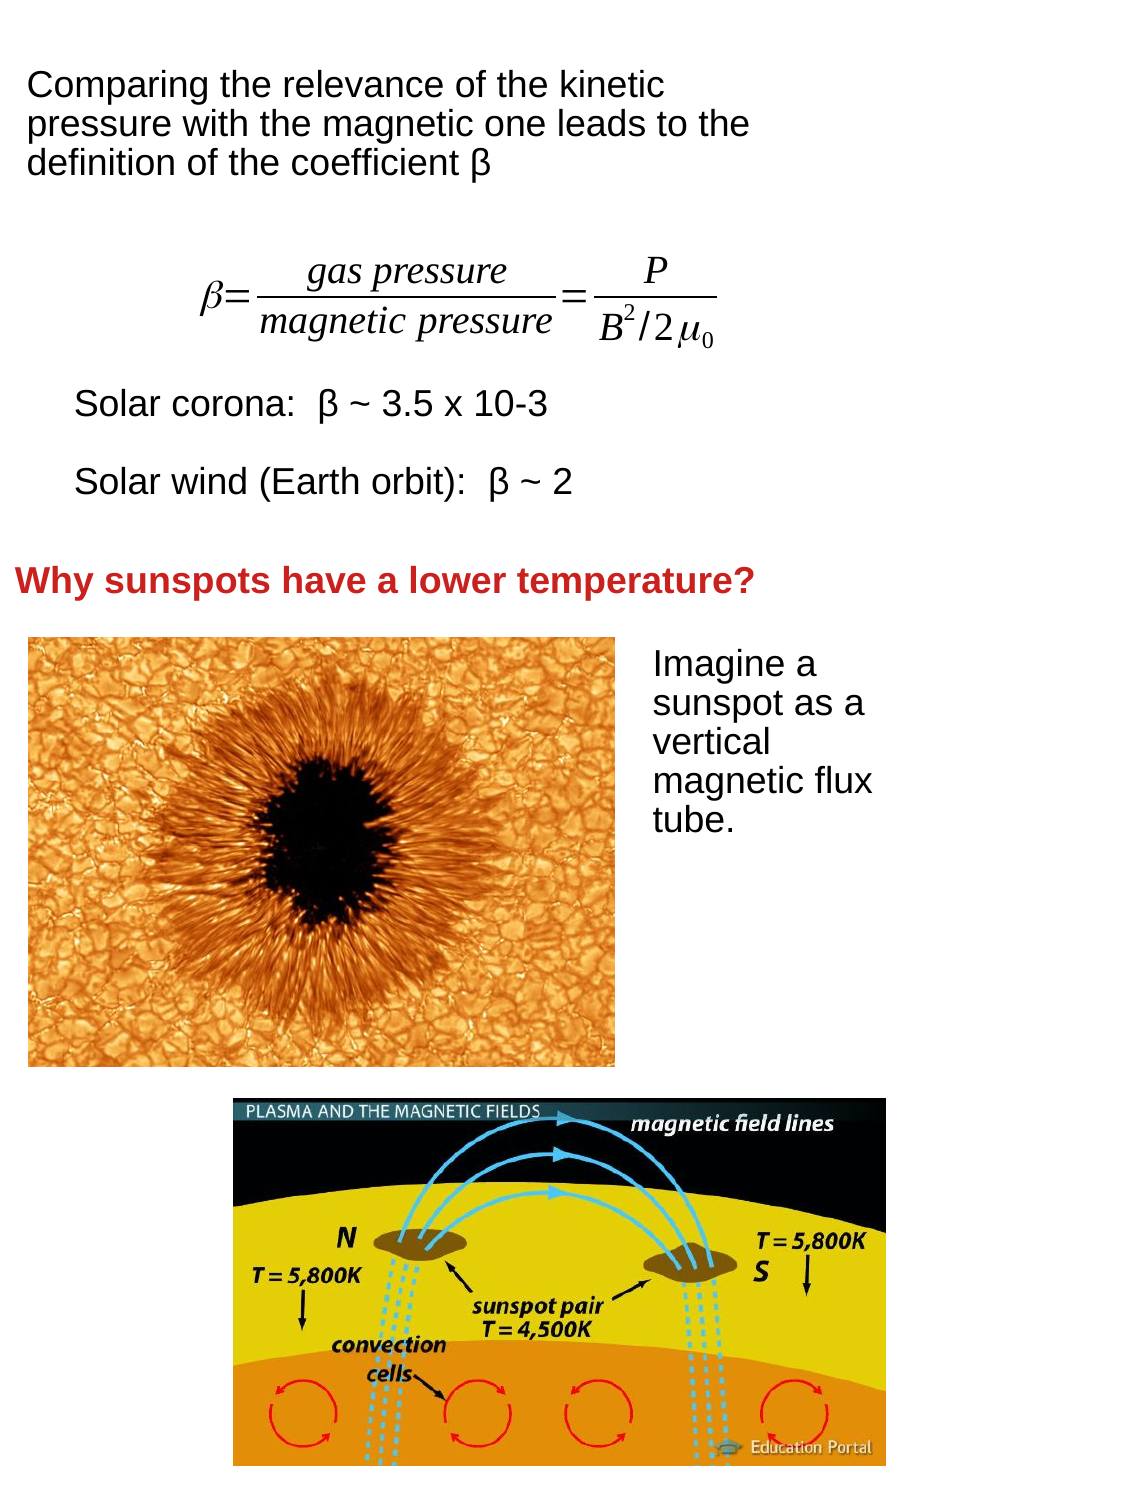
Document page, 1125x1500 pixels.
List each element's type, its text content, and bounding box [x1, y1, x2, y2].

text_box Comparing the relevance of the kinetic pressure with the magnetic one leads to the definition of the coefficient β [11, 59, 768, 231]
picture [28, 637, 615, 1067]
text_box Solar corona: β ~ 3.5 x 10-3 Solar wind (Earth orbit): β ~ 2 [59, 377, 638, 511]
text_box Why sunspots have a lower temperature? [0, 555, 792, 649]
text_box Imagine a sunspot as a vertical magnetic flux tube. [637, 637, 922, 849]
chart [188, 248, 729, 355]
picture [233, 1098, 886, 1466]
